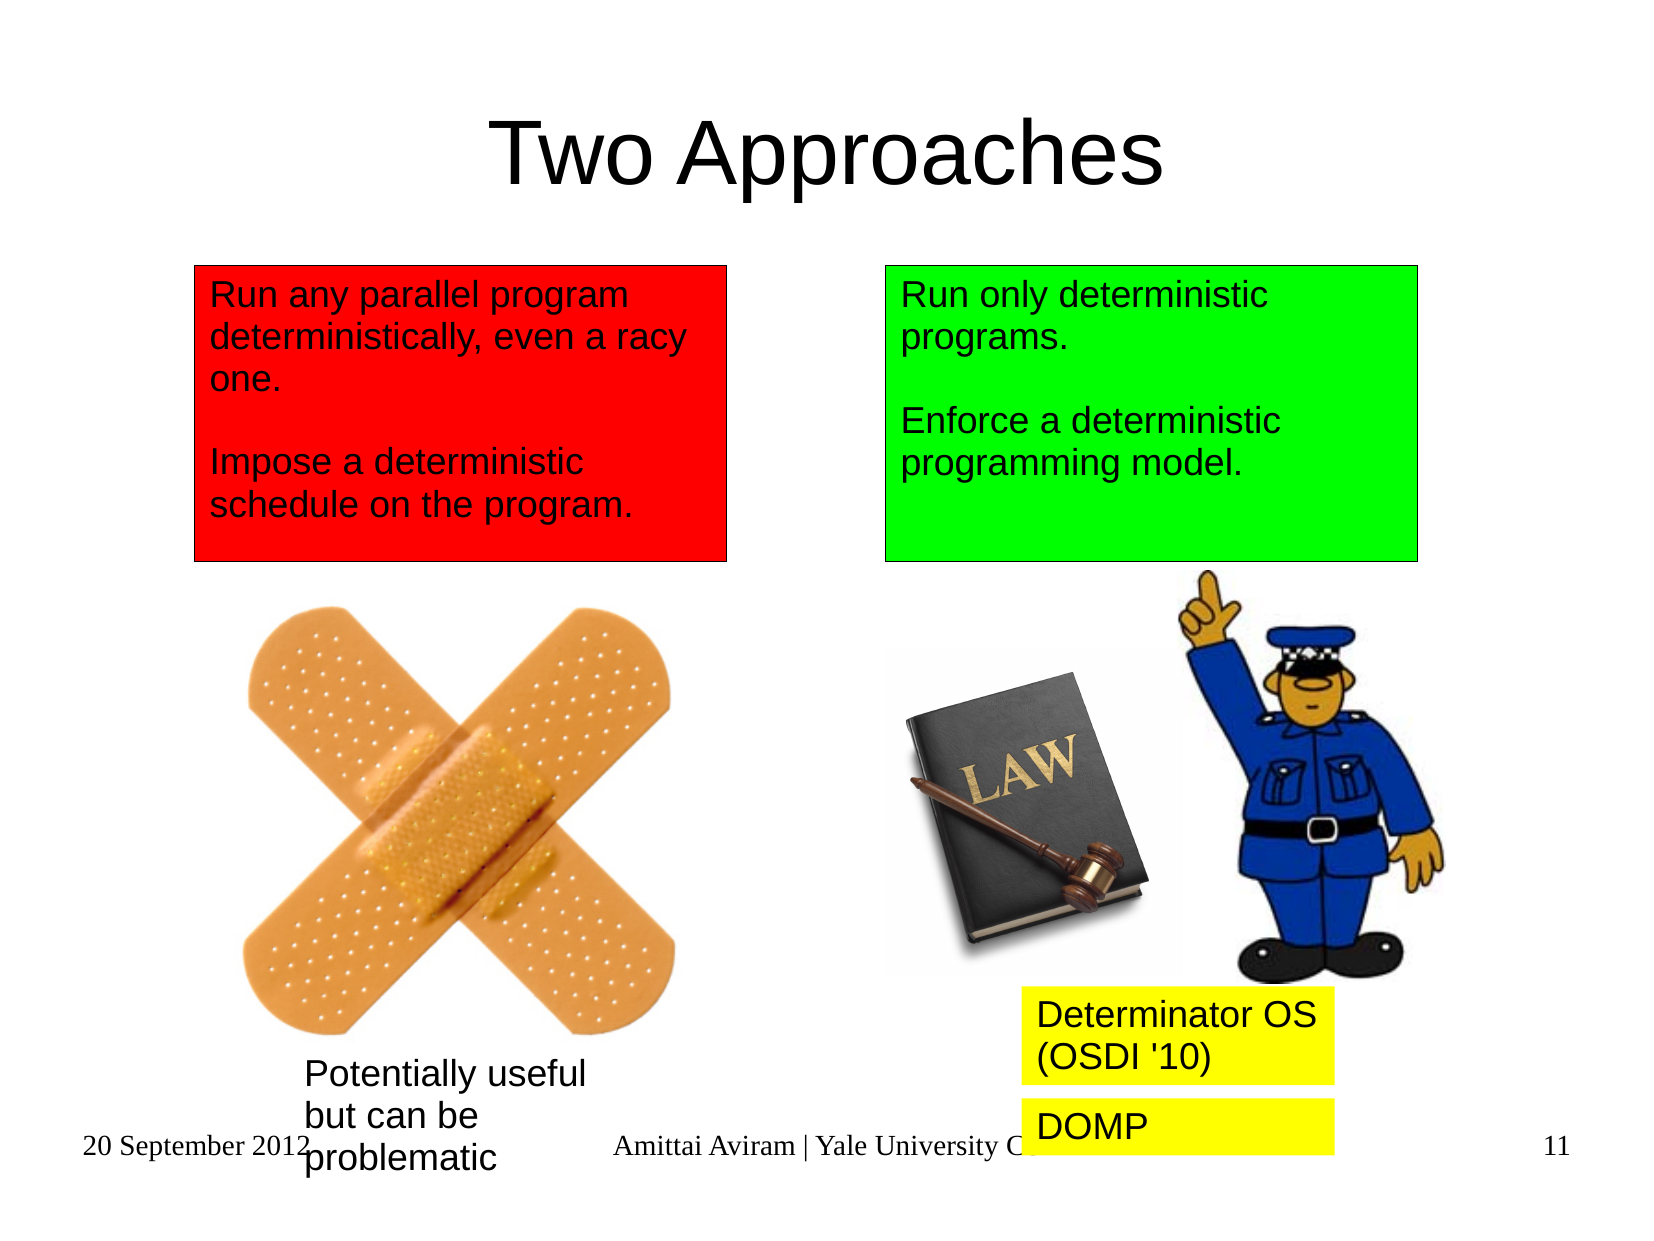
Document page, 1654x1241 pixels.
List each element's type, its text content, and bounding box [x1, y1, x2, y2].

text_box Run only deterministic programs. Enforce a deterministic programming model. [885, 265, 1418, 562]
text_box Determinator OS (OSDI '10) [1021, 986, 1335, 1086]
text_box Potentially useful but can be problematic [289, 1045, 644, 1187]
text_box Run any parallel program deterministically, even a racy one. Impose a deterministic schedule on the program. [194, 265, 727, 562]
text_box DOMP [1021, 1098, 1335, 1156]
picture [224, 585, 697, 1057]
picture [885, 570, 1446, 984]
title Two Approaches [82, 49, 1571, 257]
